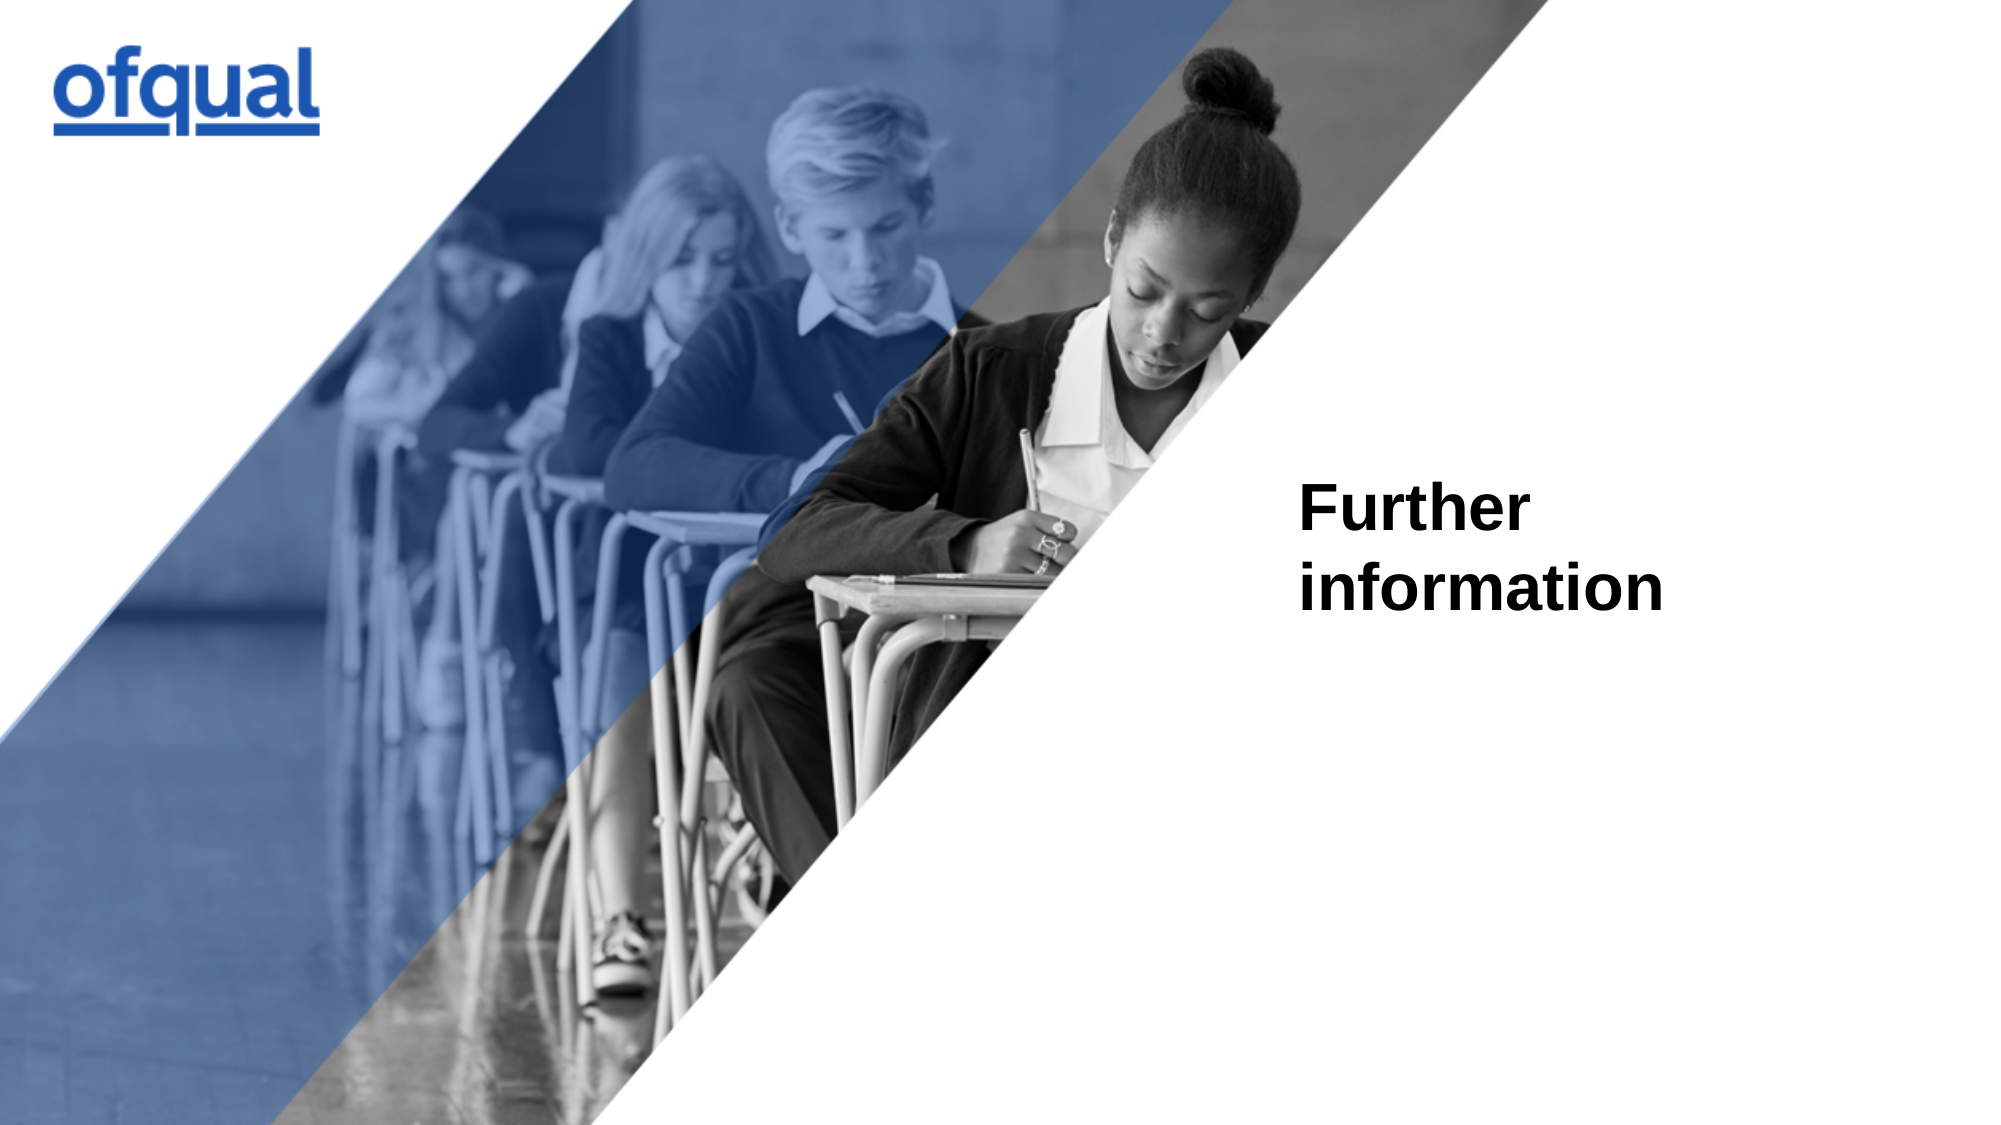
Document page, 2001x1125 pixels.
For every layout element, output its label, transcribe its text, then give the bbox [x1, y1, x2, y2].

text_box Further information [1283, 456, 1850, 631]
